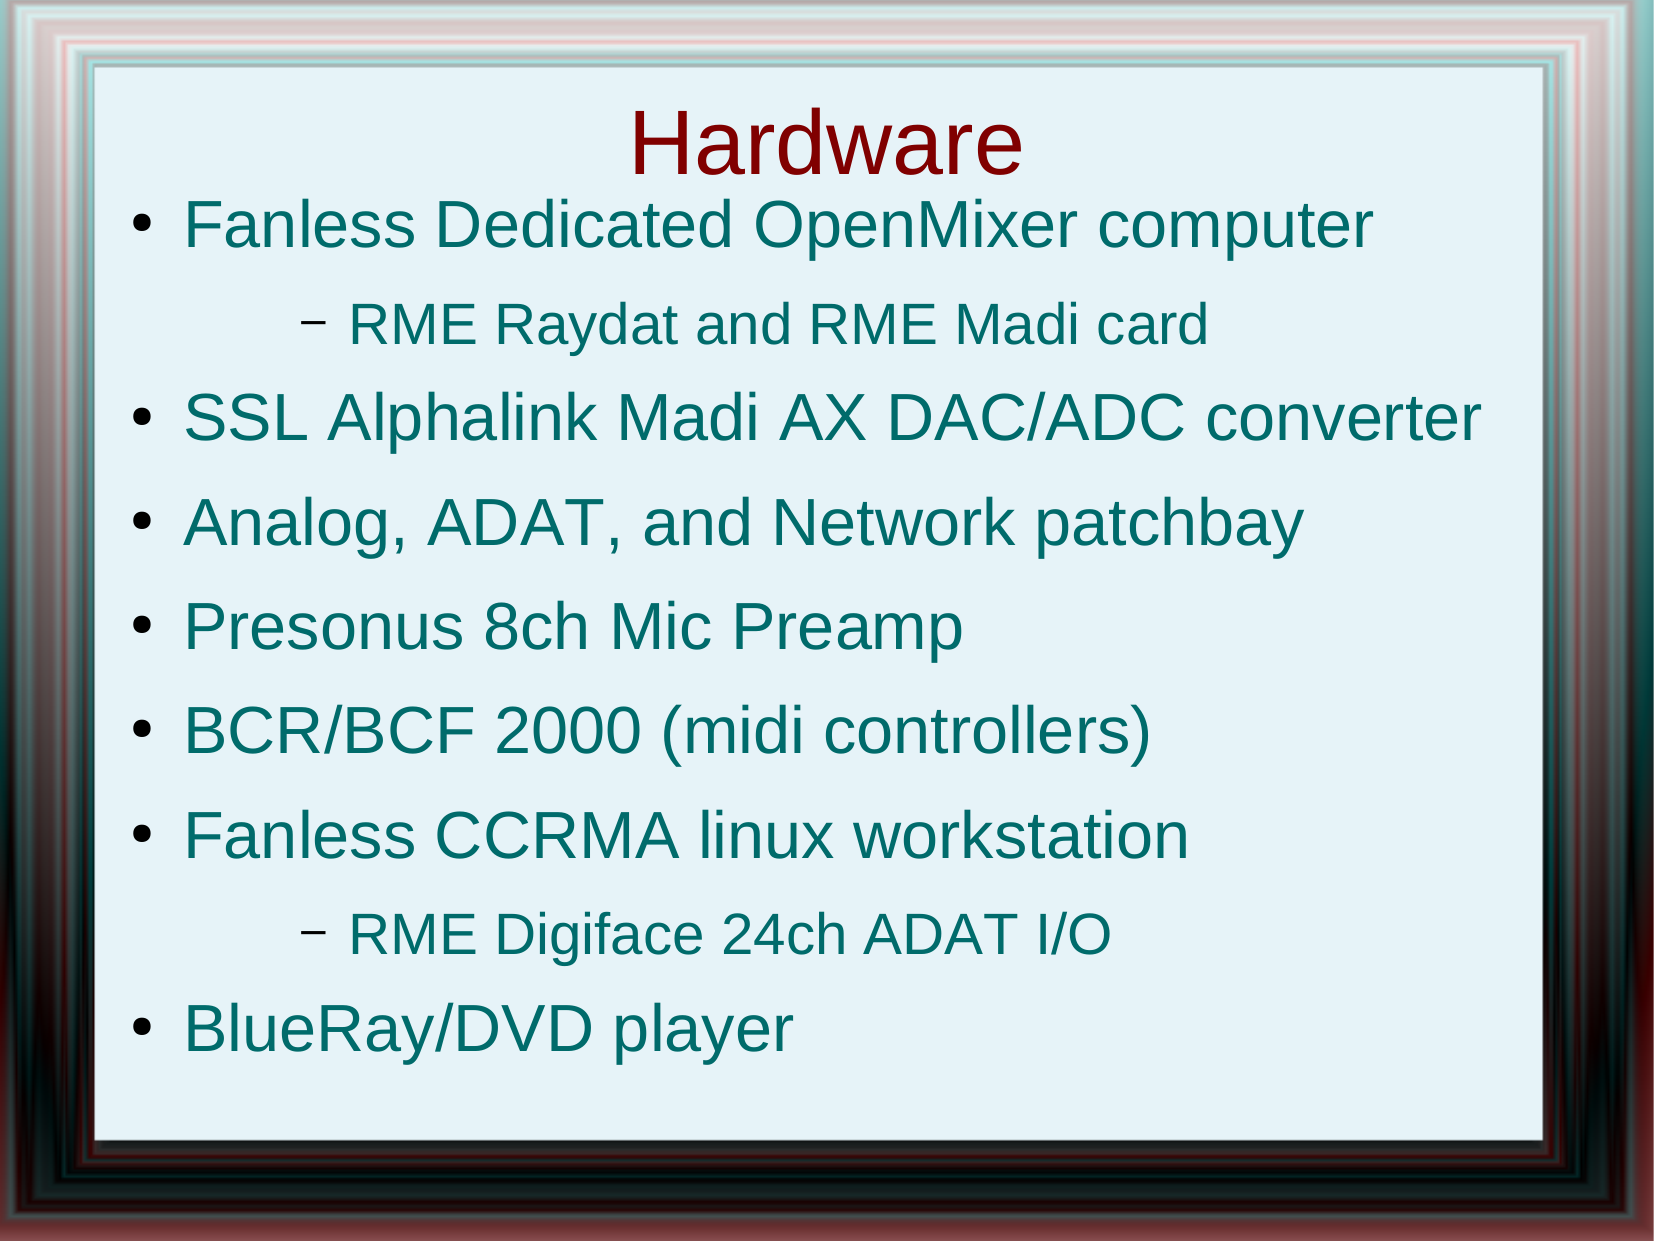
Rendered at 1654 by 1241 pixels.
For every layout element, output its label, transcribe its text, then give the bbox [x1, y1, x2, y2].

title Hardware [118, 37, 1536, 250]
picture [0, 0, 1654, 1241]
list Fanless Dedicated OpenMixer computer RME Raydat and RME Madi card SSL Alphalink Madi AX DAC/ADC converter Analog, ADAT, and Network patchbay Presonus 8ch Mic Preamp BCR/BCF 2000 (midi controllers) Fanless CCRMA linux workstation RME Digiface 24ch ADAT I/O BlueRay/DVD player [112, 187, 1501, 1139]
